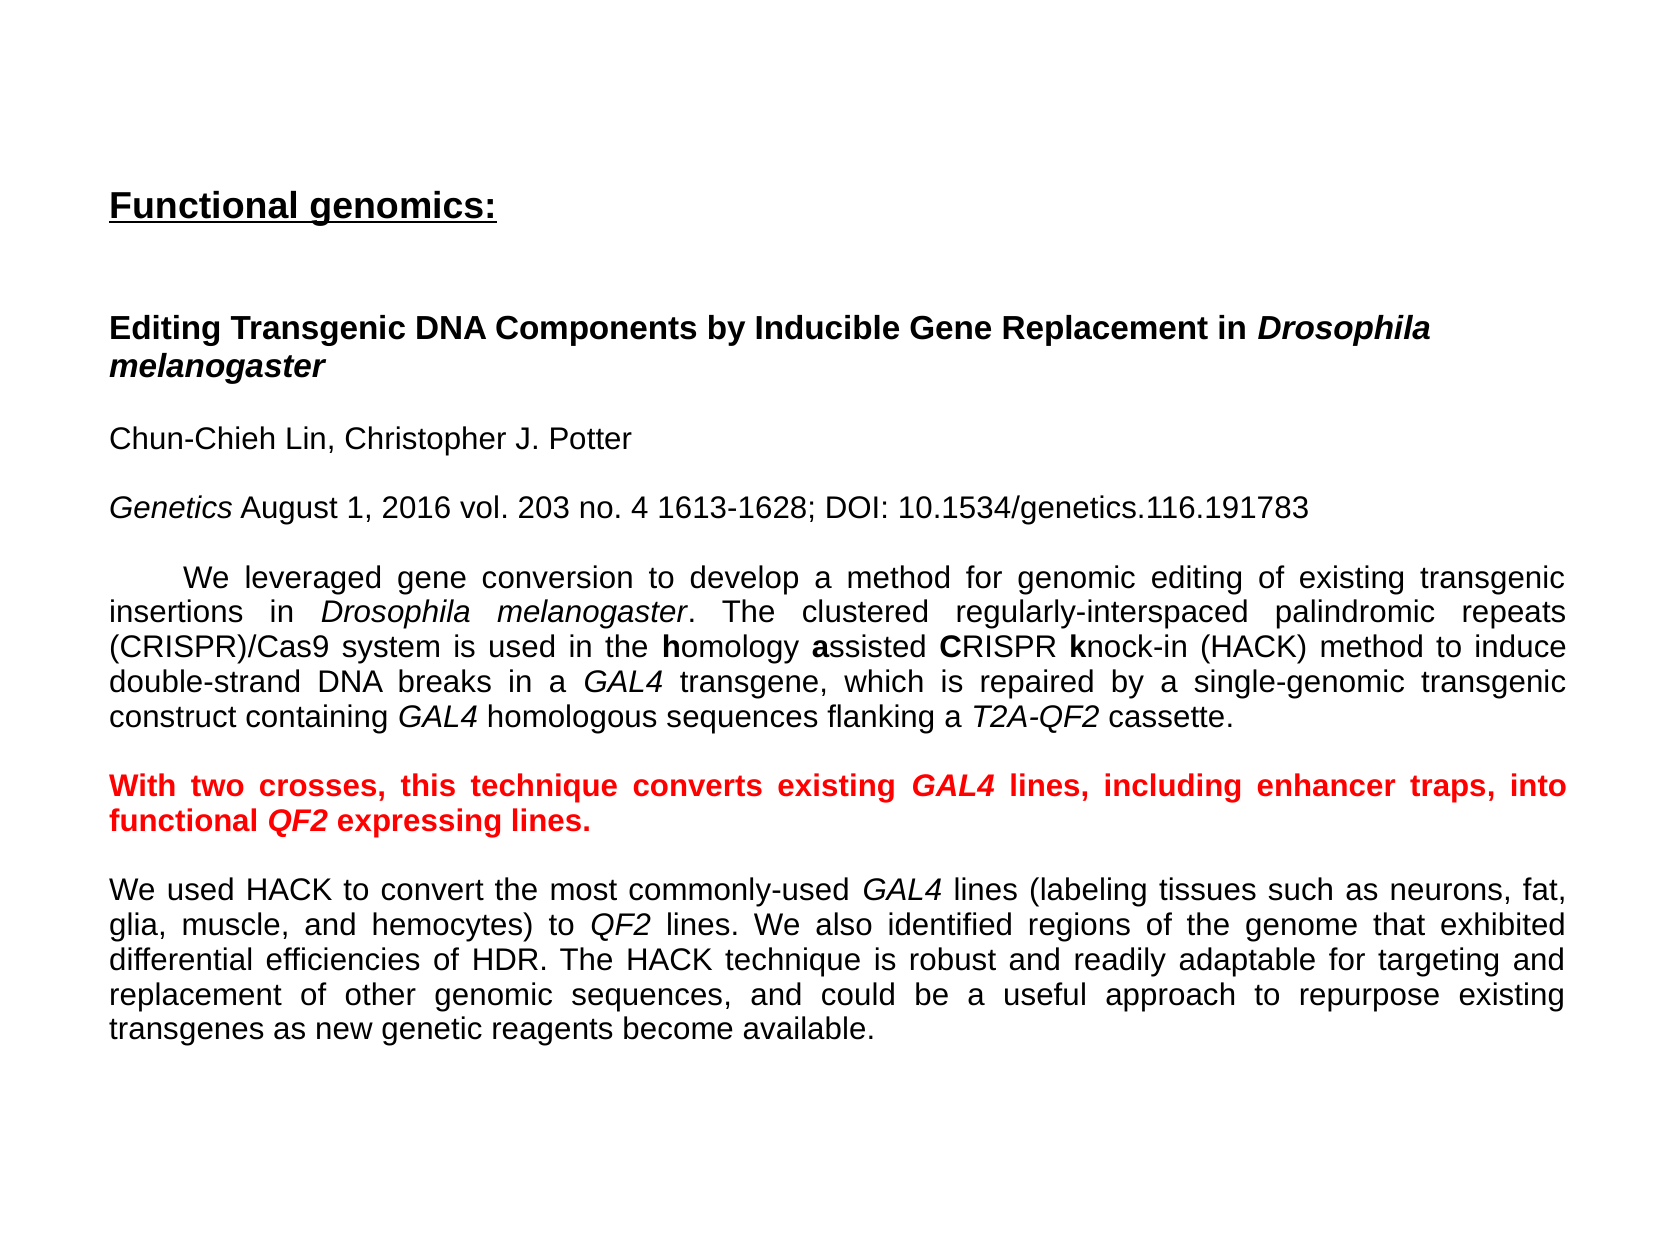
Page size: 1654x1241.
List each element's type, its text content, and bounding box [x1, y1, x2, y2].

text_box Functional genomics: Editing Transgenic DNA Components by Inducible Gene Replacement in Drosophila melanogaster Chun-Chieh Lin, Christopher J. Potter Genetics August 1, 2016 vol. 203 no. 4 1613-1628; DOI: 10.1534/genetics.116.191783 We leveraged gene conversion to develop a method for genomic editing of existing transgenic insertions in Drosophila melanogaster. The clustered regularly-interspaced palindromic repeats (CRISPR)/Cas9 system is used in the homology assisted CRISPR knock-in (HACK) method to induce double-strand DNA breaks in a GAL4 transgene, which is repaired by a single-genomic transgenic construct containing GAL4 homologous sequences flanking a T2A-QF2 cassette. With two crosses, this technique converts existing GAL4 lines, including enhancer traps, into functional QF2 expressing lines. We used HACK to convert the most commonly-used GAL4 lines (labeling tissues such as neurons, fat, glia, muscle, and hemocytes) to QF2 lines. We also identified regions of the genome that exhibited differential efficiencies of HDR. The HACK technique is robust and readily adaptable for targeting and replacement of other genomic sequences, and could be a useful approach to repurpose existing transgenes as new genetic reagents become available. [94, 177, 1583, 1158]
